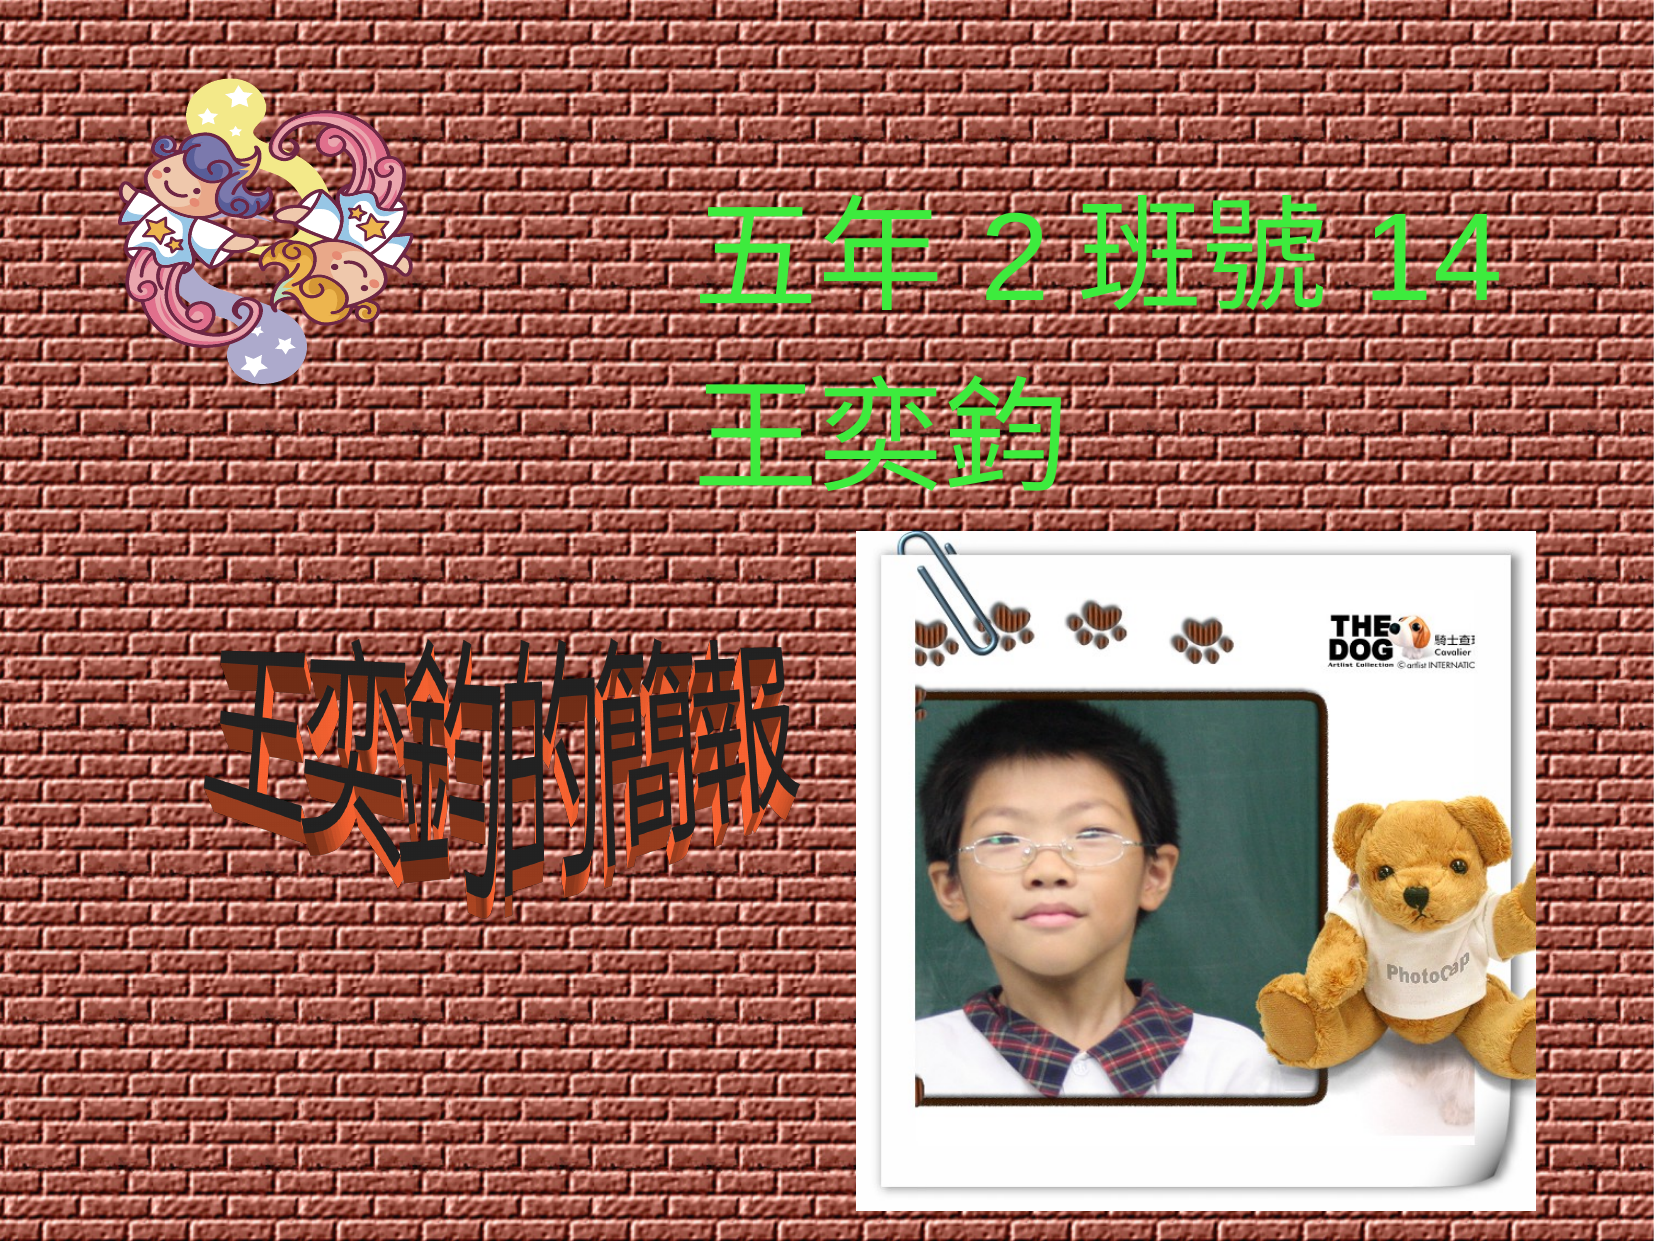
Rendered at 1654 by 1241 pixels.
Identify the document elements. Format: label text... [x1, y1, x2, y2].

text_box 五年2班號14王奕鈞 [679, 147, 1595, 464]
picture [0, 0, 1654, 1241]
